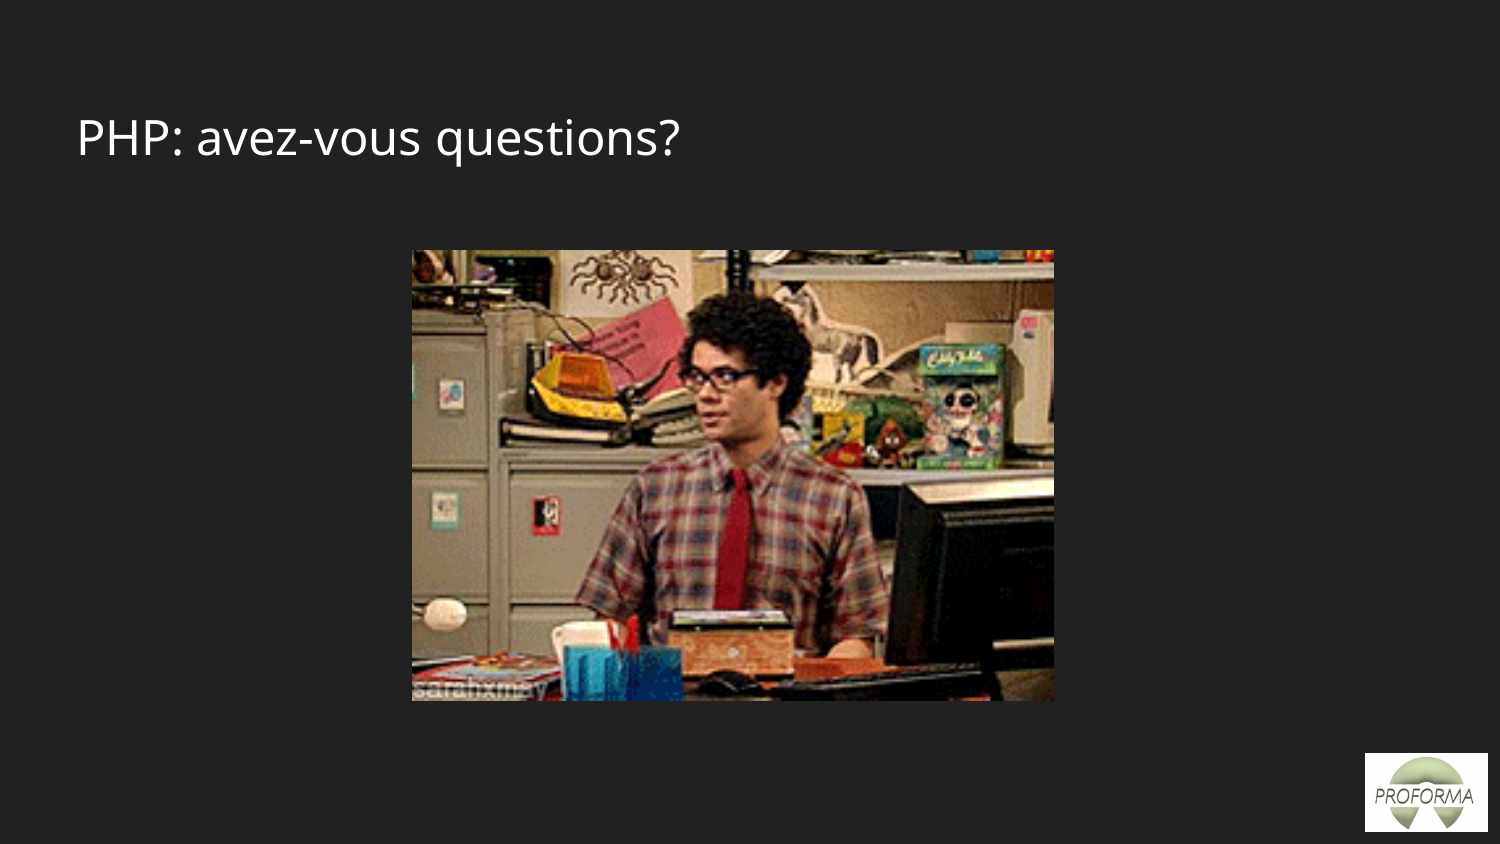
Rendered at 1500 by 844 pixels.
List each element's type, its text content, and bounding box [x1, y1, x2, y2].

picture [412, 250, 1054, 701]
title PHP: avez-vous questions? [61, 88, 1306, 185]
picture [1365, 753, 1488, 832]
